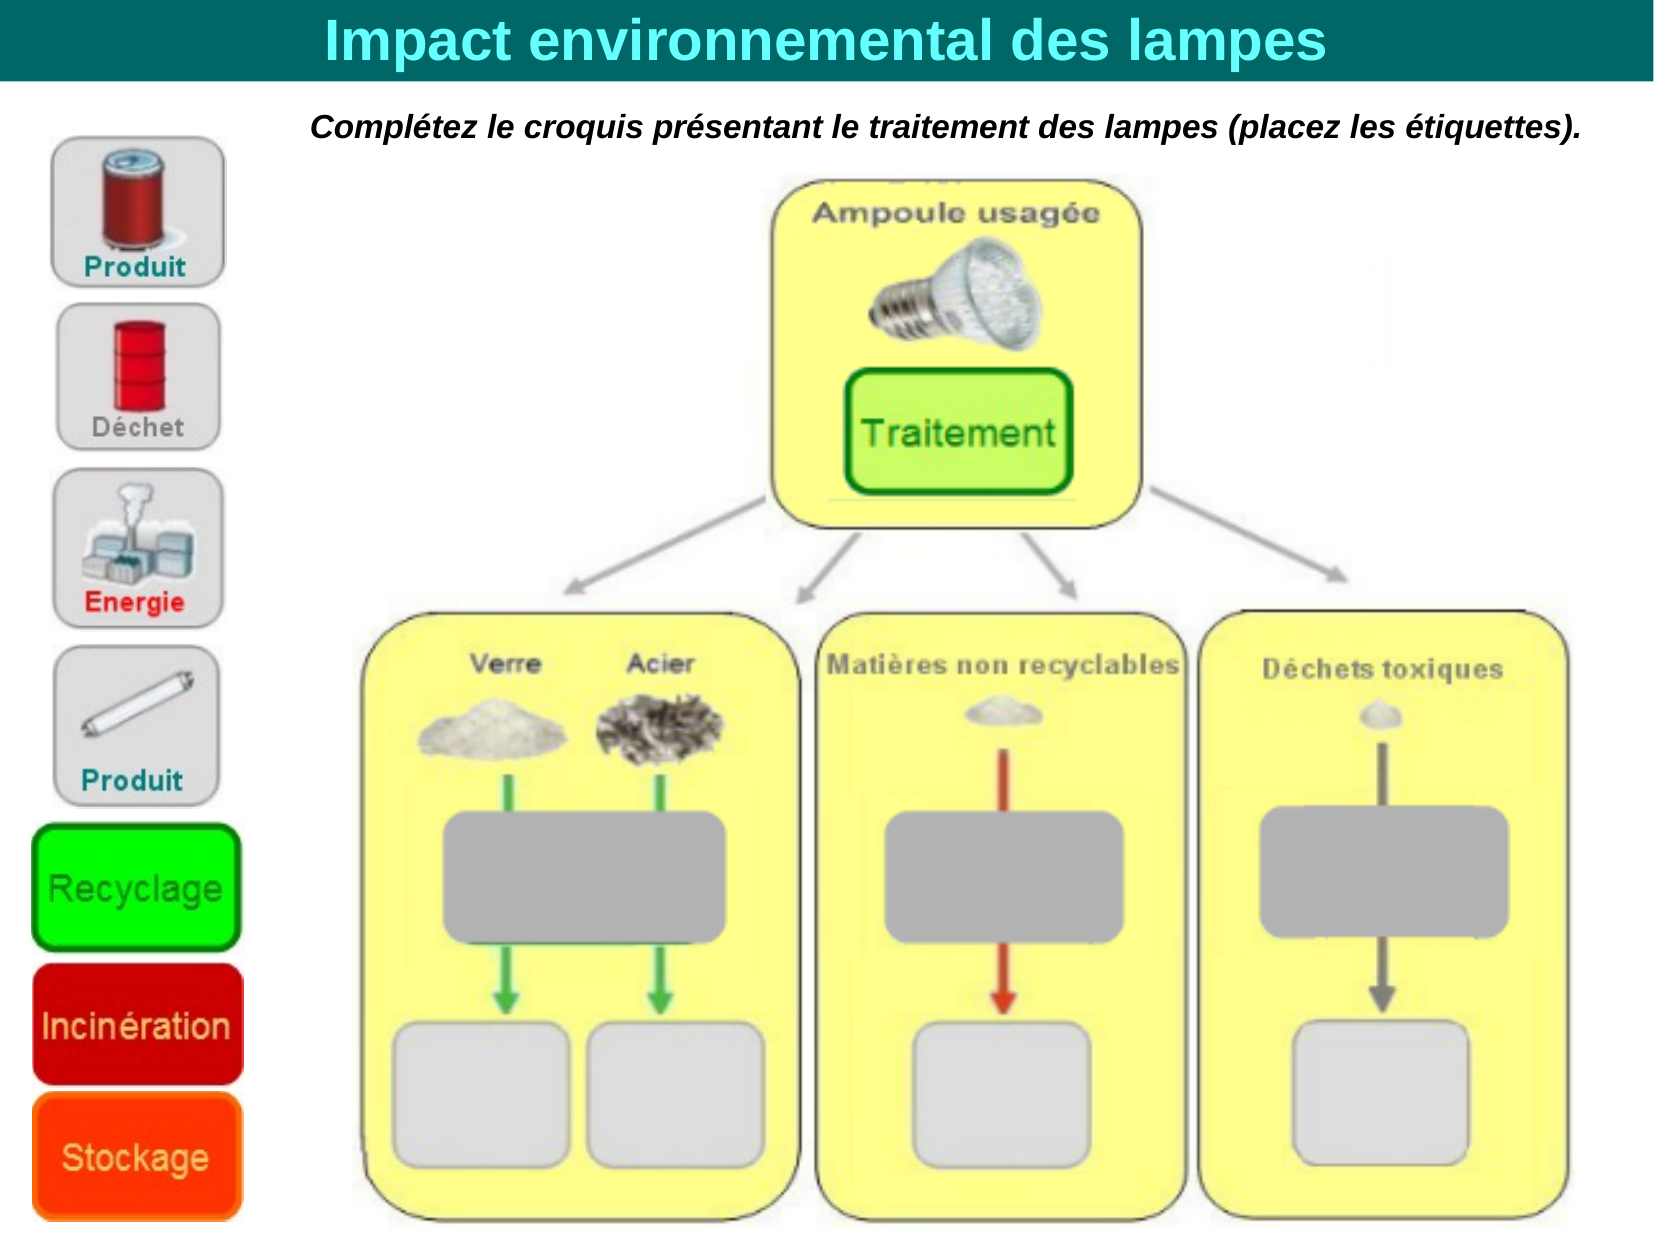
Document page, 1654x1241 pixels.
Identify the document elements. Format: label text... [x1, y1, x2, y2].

picture [348, 172, 1583, 1229]
picture [32, 1091, 244, 1222]
picture [52, 643, 224, 810]
picture [49, 466, 227, 632]
text_box Complétez le croquis présentant le traitement des lampes (placez les étiquettes). [295, 100, 1630, 154]
picture [52, 301, 224, 455]
picture [32, 962, 244, 1088]
picture [31, 820, 245, 957]
picture [49, 135, 227, 290]
text_box Impact environnemental des lampes [0, 0, 1654, 82]
